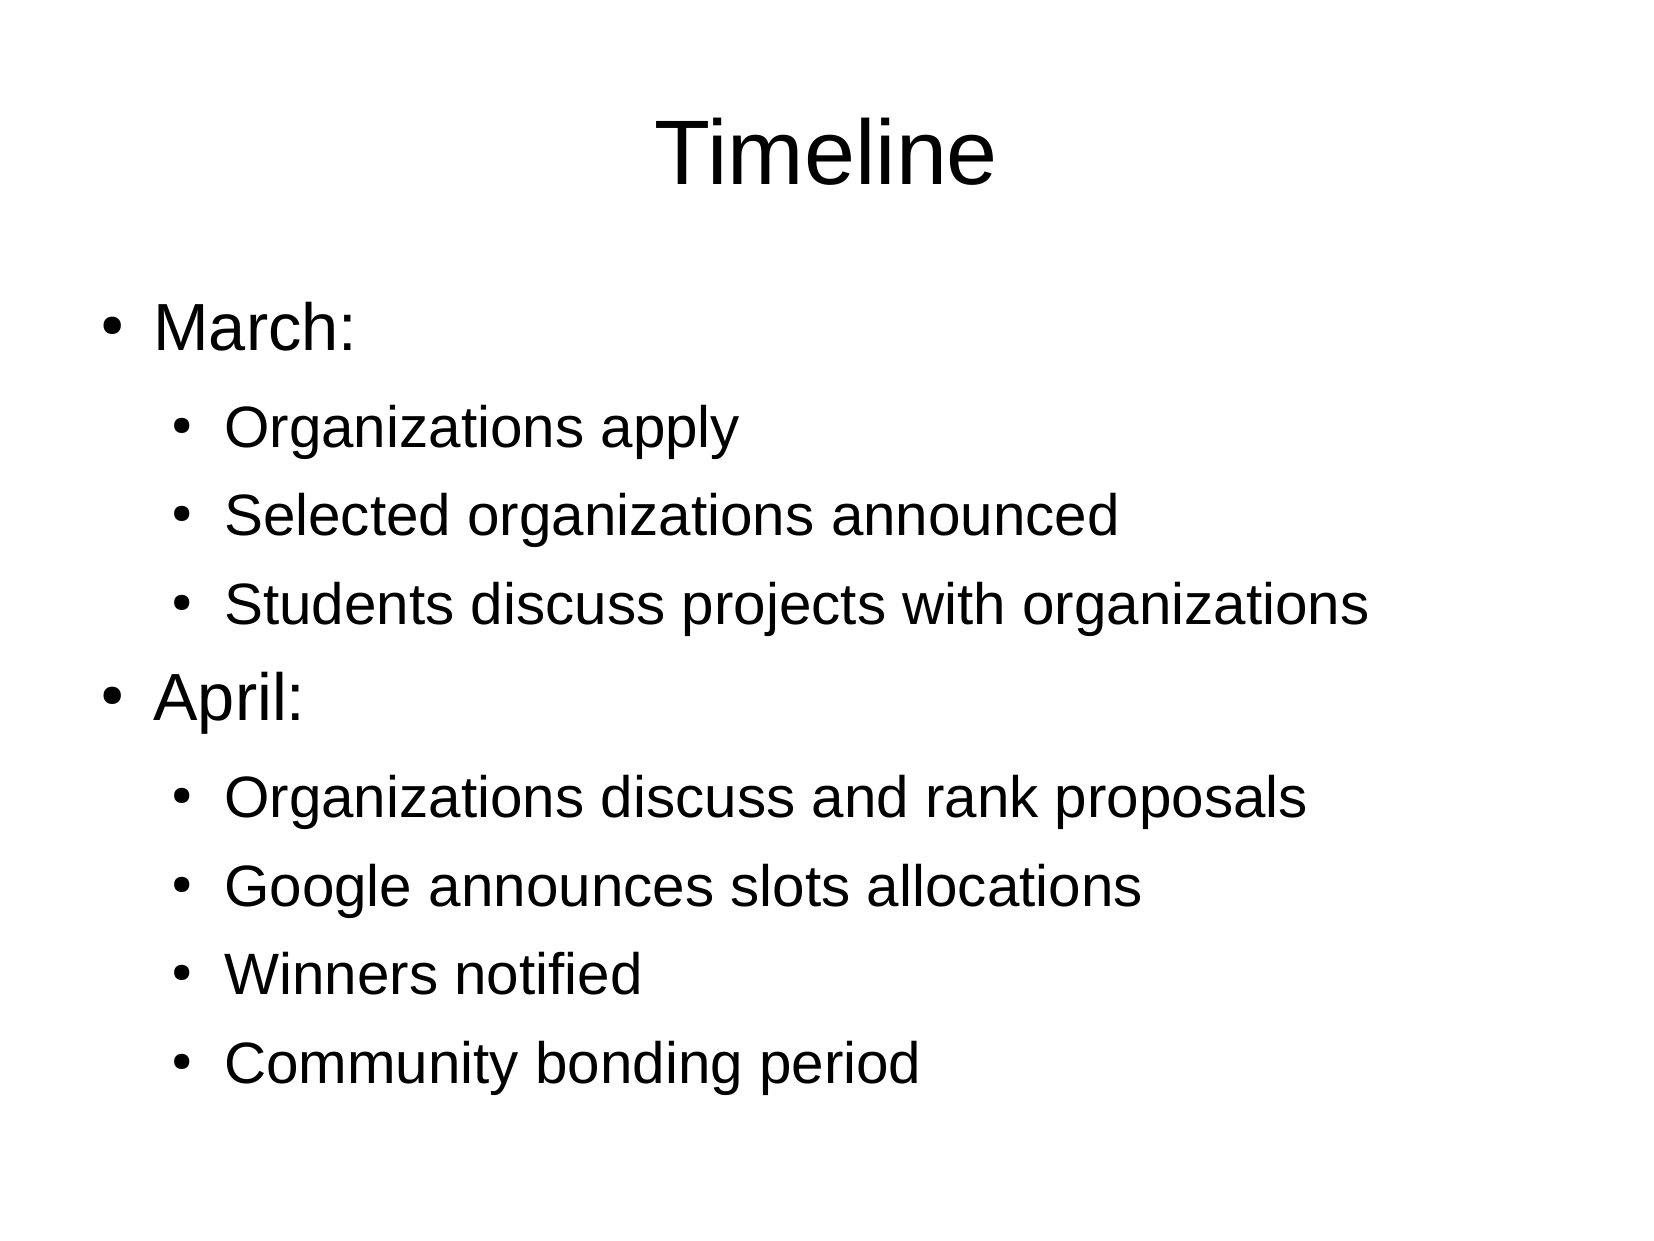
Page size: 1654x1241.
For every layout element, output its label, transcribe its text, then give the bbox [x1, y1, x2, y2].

list March: Organizations apply Selected organizations announced Students discuss projects with organizations April: Organizations discuss and rank proposals Google announces slots allocations Winners notified Community bonding period [82, 290, 1571, 1109]
title Timeline [82, 49, 1571, 257]
